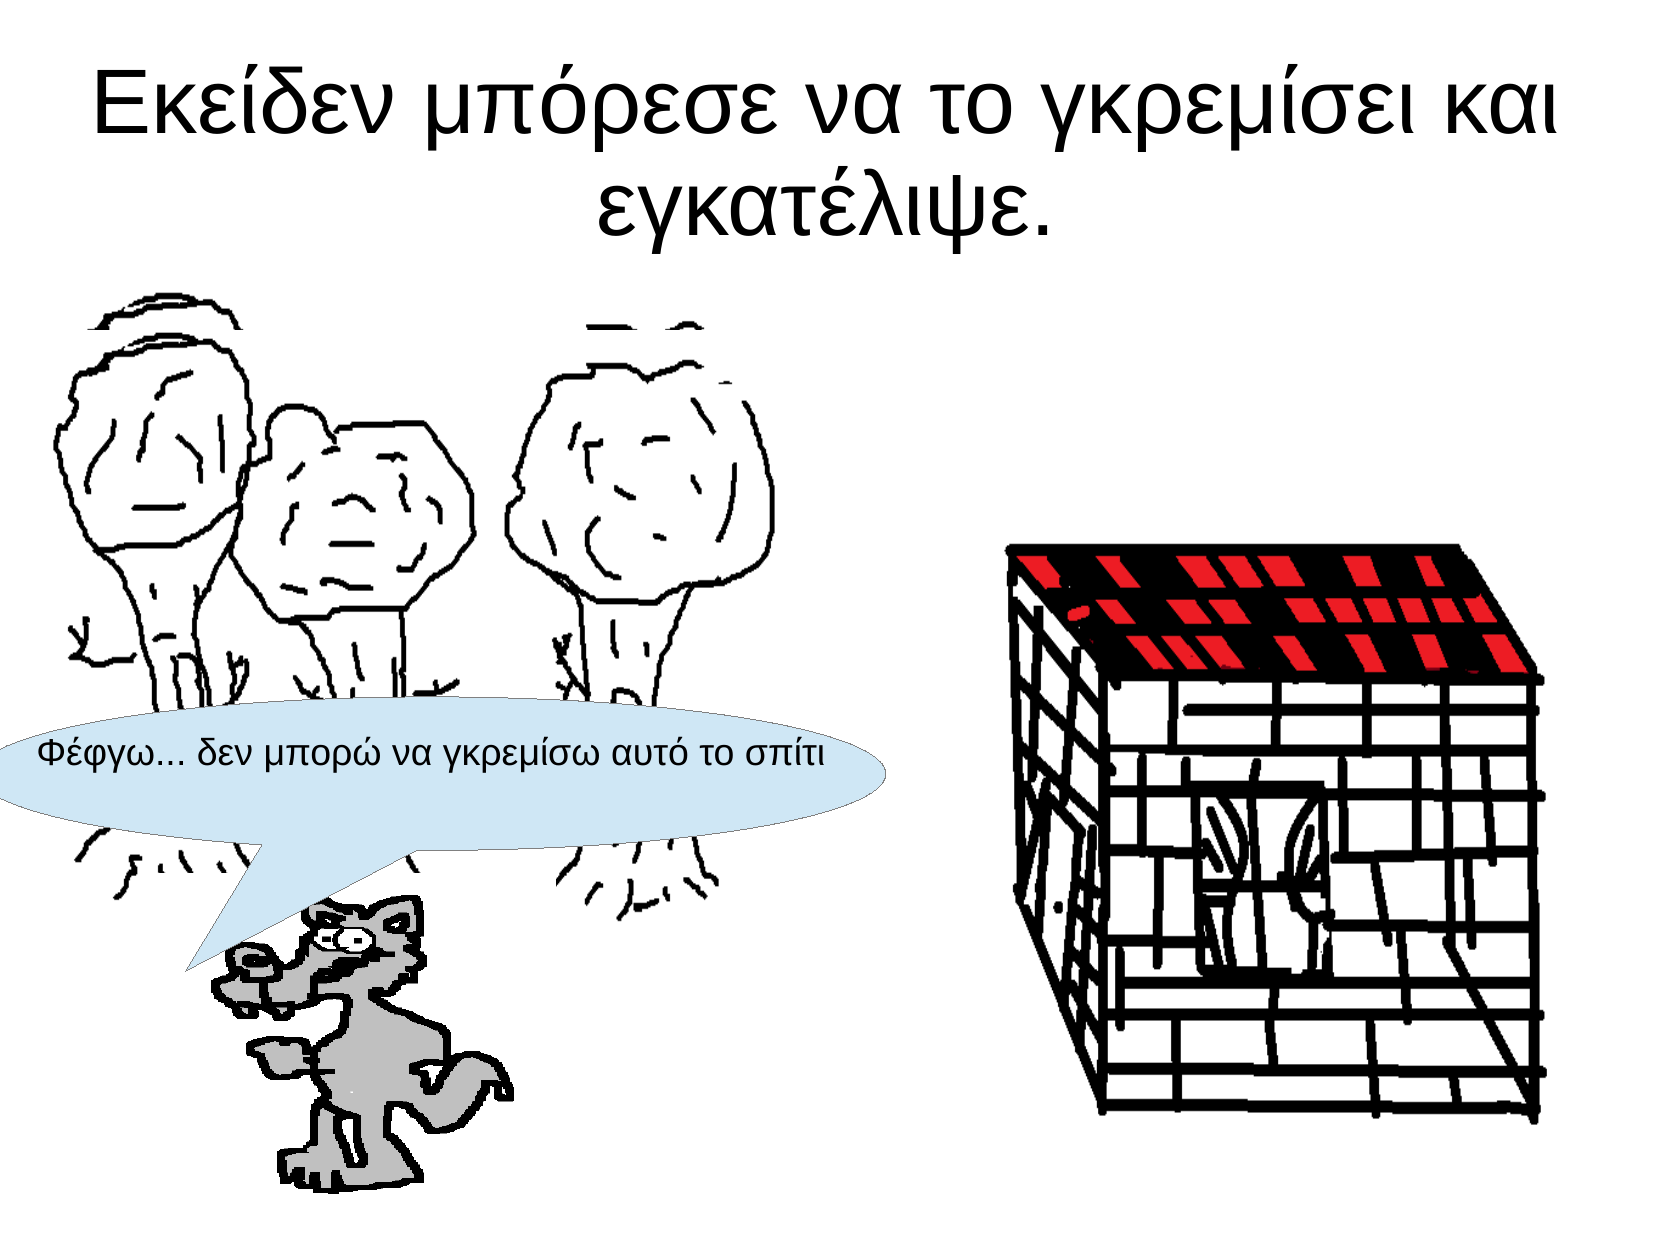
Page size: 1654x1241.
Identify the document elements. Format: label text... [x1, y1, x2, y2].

picture [0, 290, 1654, 1241]
text_box Φέφγω... δεν μπορώ να γκρεμίσω αυτό το σπίτι [0, 696, 886, 972]
title Εκείδεν μπόρεσε να το γκρεμίσει και εγκατέλιψε. [82, 49, 1571, 257]
